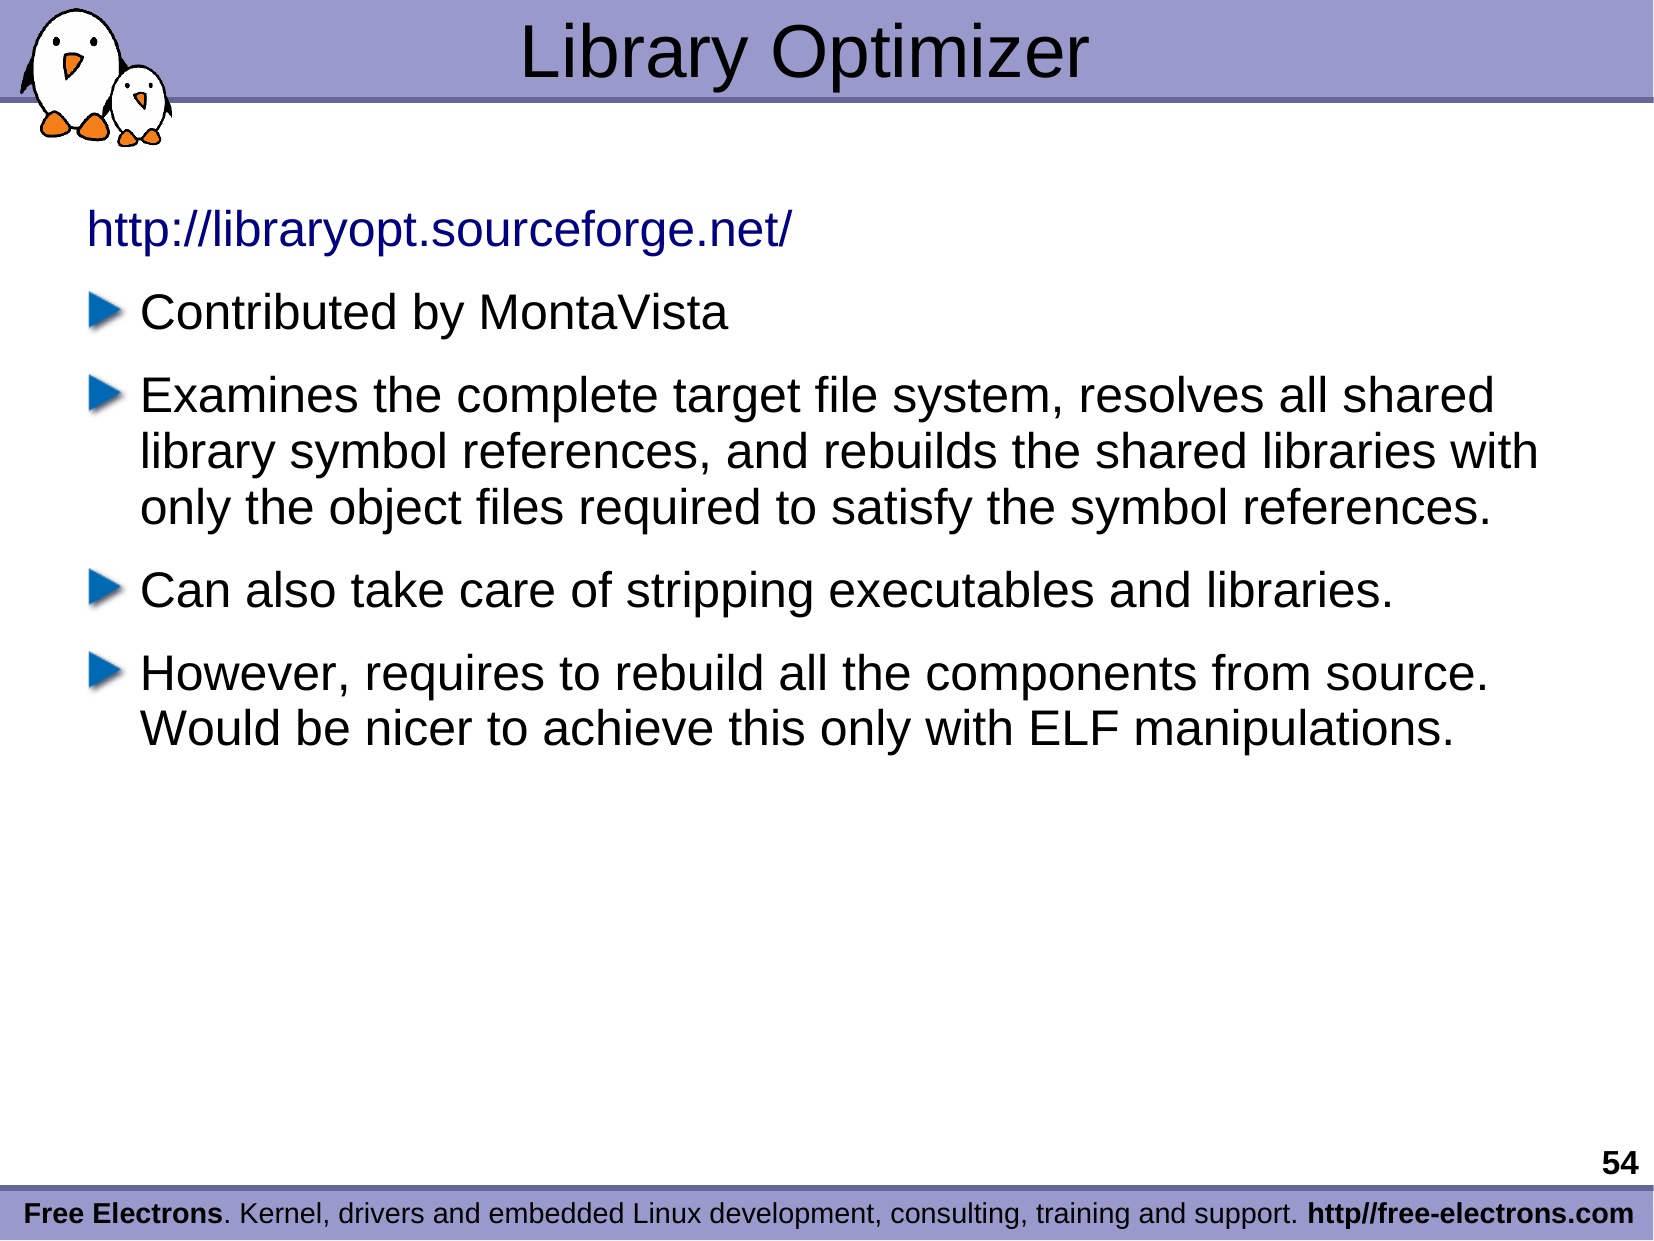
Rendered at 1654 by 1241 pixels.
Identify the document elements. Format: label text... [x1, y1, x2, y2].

list http://libraryopt.sourceforge.net/ Contributed by MontaVista Examines the complete target file system, resolves all shared library symbol references, and rebuilds the shared libraries with only the object files required to satisfy the symbol references. Can also take care of stripping executables and libraries. However, requires to rebuild all the components from source. Would be nicer to achieve this only with ELF manipulations. [68, 201, 1592, 1118]
picture [20, 8, 172, 147]
title Library Optimizer [60, 0, 1551, 103]
